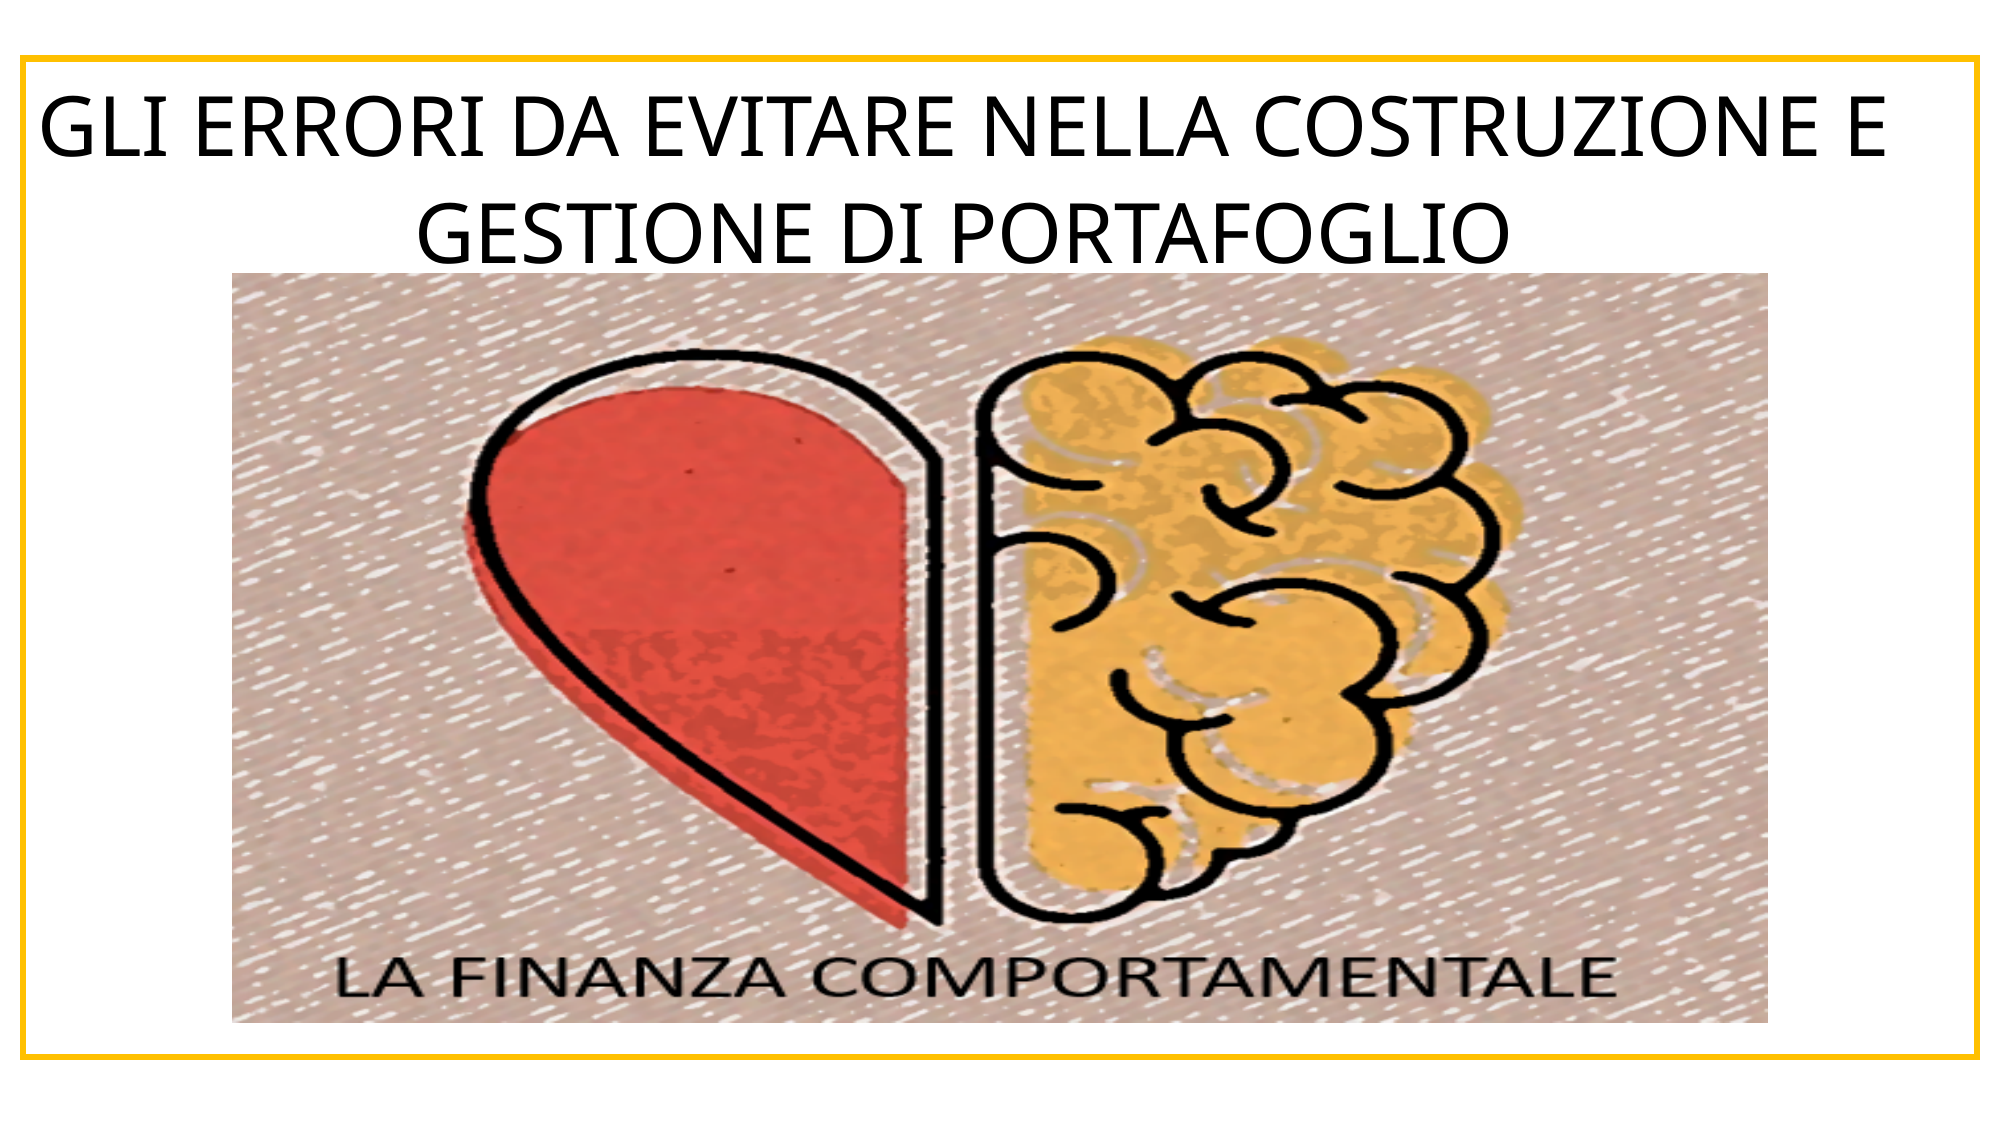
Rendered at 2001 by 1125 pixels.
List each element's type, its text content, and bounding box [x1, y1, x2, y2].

text_box GLI ERRORI DA EVITARE NELLA COSTRUZIONE E GESTIONE DI PORTAFOGLIO [22, 58, 1978, 1057]
picture [232, 273, 1768, 1023]
